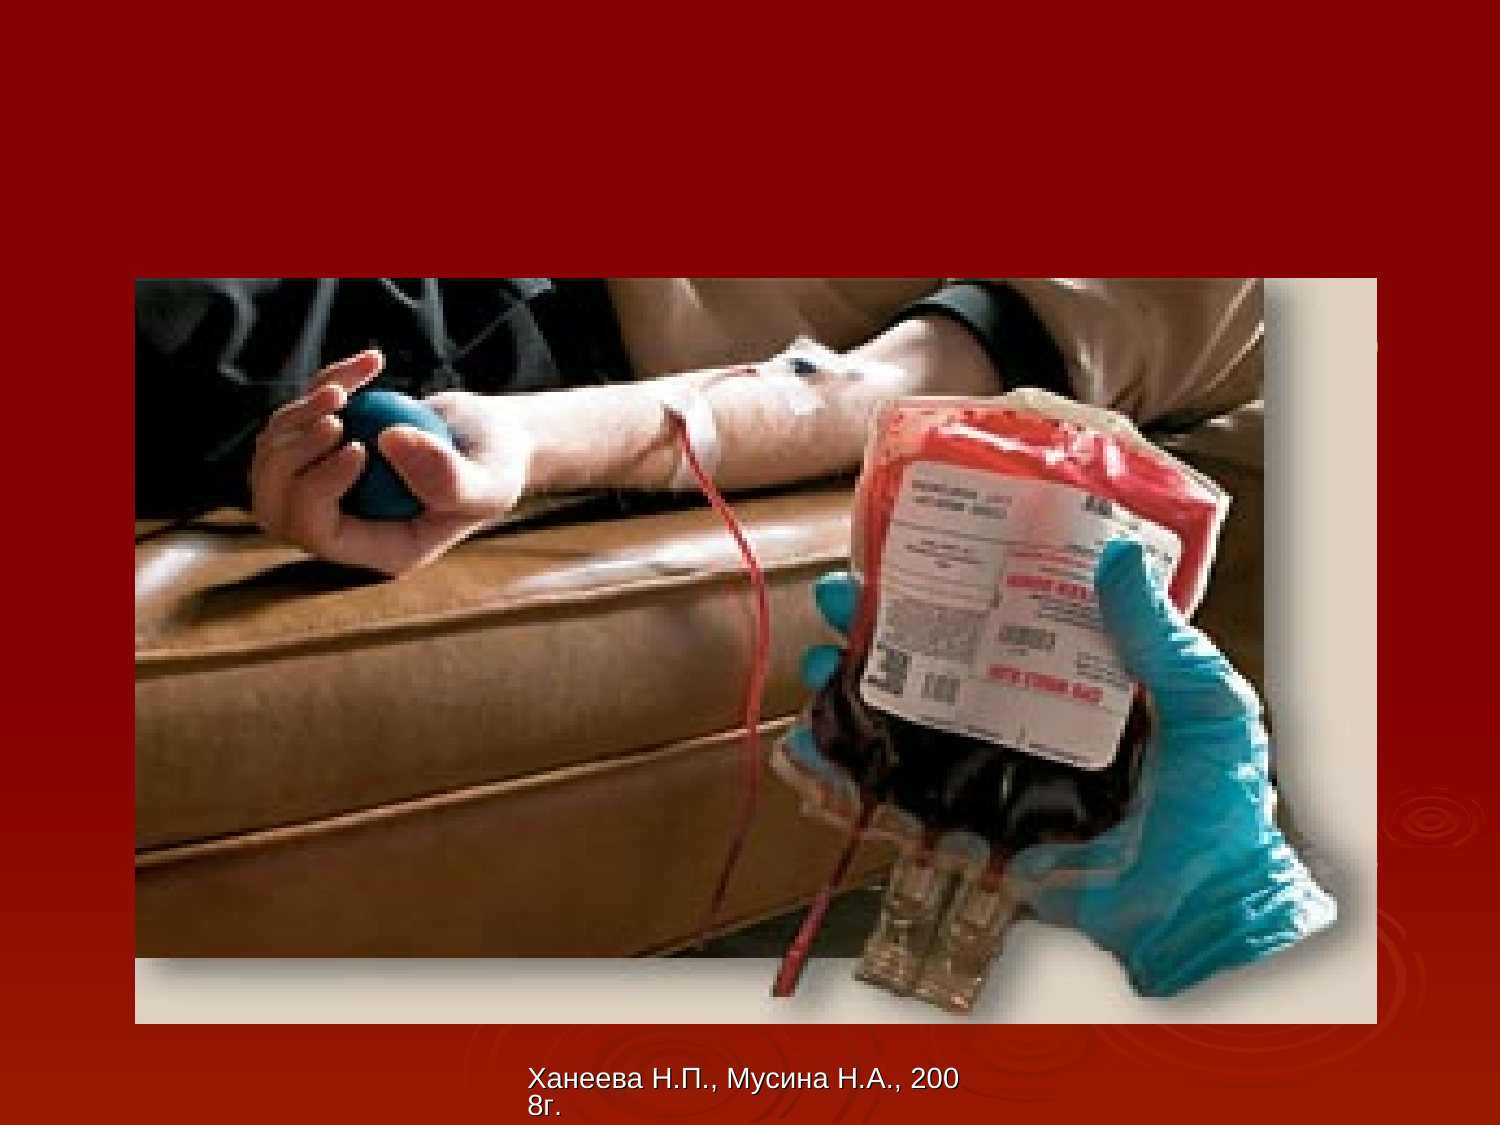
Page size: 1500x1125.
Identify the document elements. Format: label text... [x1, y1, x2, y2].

picture [135, 278, 1377, 1024]
list Кровь I группы можно переливать всем людям, поэтому людей с кровью I группы называют универсальными донорами. Кровь II группы можно переливать людям с II и IV группам крови. Кровь III группы может быть перелита людям с III и IV группами крови. Кровь IV группы - только людям с IV группой крови. Людям, имеющим IV группу крови, можно переливать кровь любой группы (она не содержит агглютининов), таких людей называют универсальными реципиентами. [76, 302, 1414, 1046]
